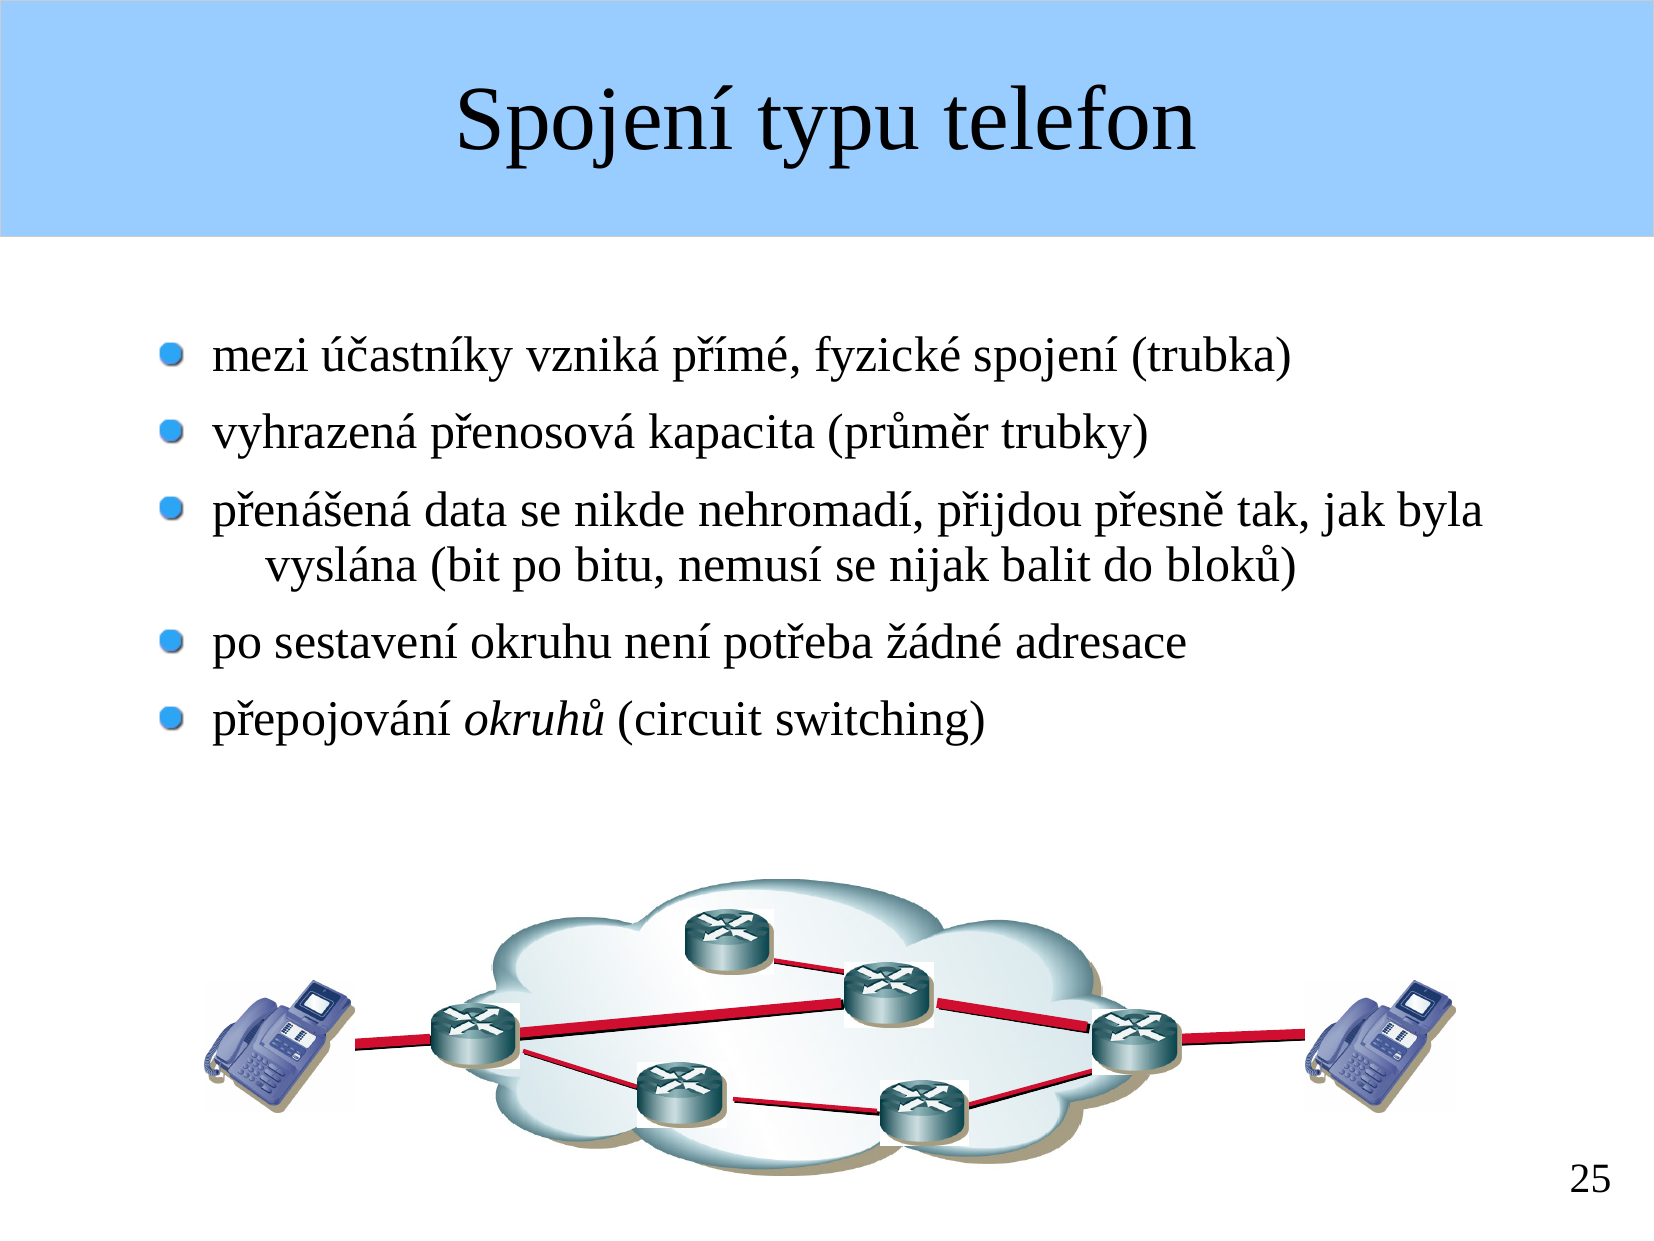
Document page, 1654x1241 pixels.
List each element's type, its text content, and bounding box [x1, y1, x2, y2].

title Spojení typu telefon [0, 0, 1654, 237]
picture [204, 980, 355, 1113]
picture [1305, 980, 1456, 1113]
picture [431, 879, 1182, 1176]
list mezi účastníky vzniká přímé, fyzické spojení (trubka) vyhrazená přenosová kapacita (průměr trubky) přenášená data se nikde nehromadí, přijdou přesně tak, jak byla vyslána (bit po bitu, nemusí se nijak balit do bloků) po sestavení okruhu není potřeba žádné adresace přepojování okruhů (circuit switching) [123, 327, 1534, 877]
